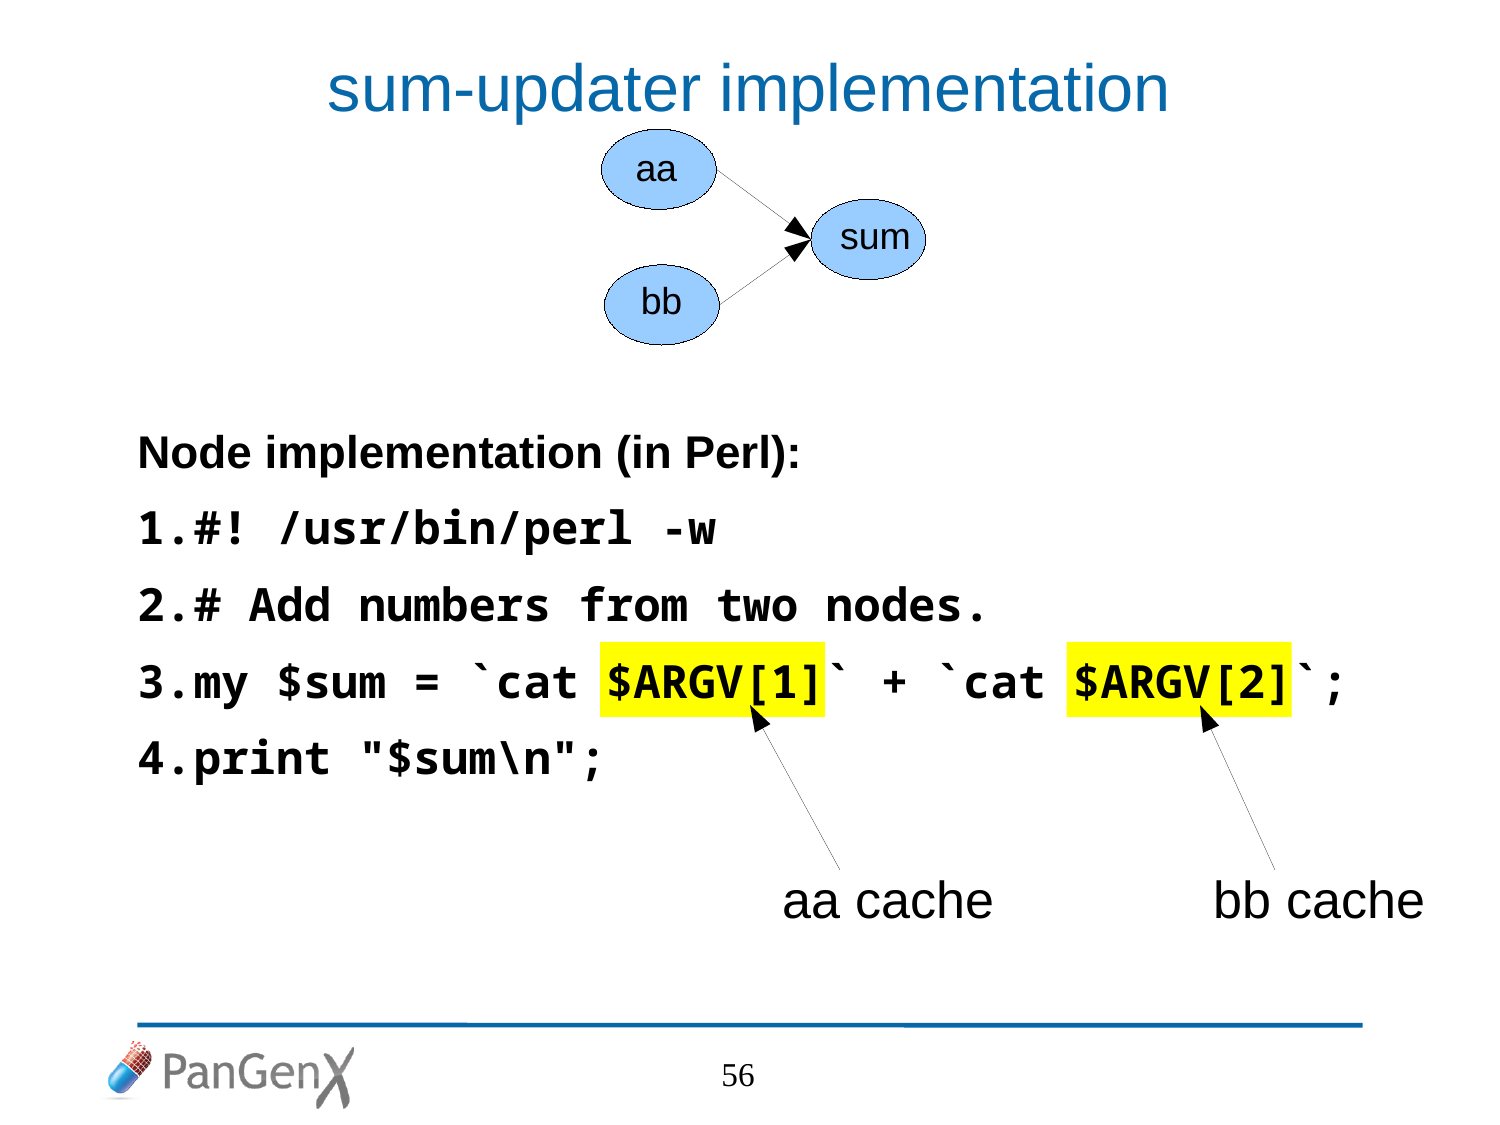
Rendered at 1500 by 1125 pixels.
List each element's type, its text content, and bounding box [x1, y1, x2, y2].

text_box [841, 199, 896, 204]
title sum-updater implementation [0, 6, 1500, 149]
list Node implementation (in Perl): #! /usr/bin/perl -w # Add numbers from two nodes. my $sum = `cat $ARGV[1]` + `cat $ARGV[2]`; print "$sum\n"; [115, 404, 1387, 1005]
text_box aa [620, 136, 693, 197]
text_box [626, 129, 692, 136]
text_box [601, 136, 717, 210]
picture [89, 1041, 354, 1109]
text_box bb cache [1199, 858, 1441, 937]
text_box aa cache [768, 858, 1010, 936]
text_box [604, 273, 720, 346]
text_box [811, 213, 913, 280]
text_box bb [626, 270, 698, 330]
text_box [633, 264, 691, 270]
text_box sum [825, 204, 926, 265]
